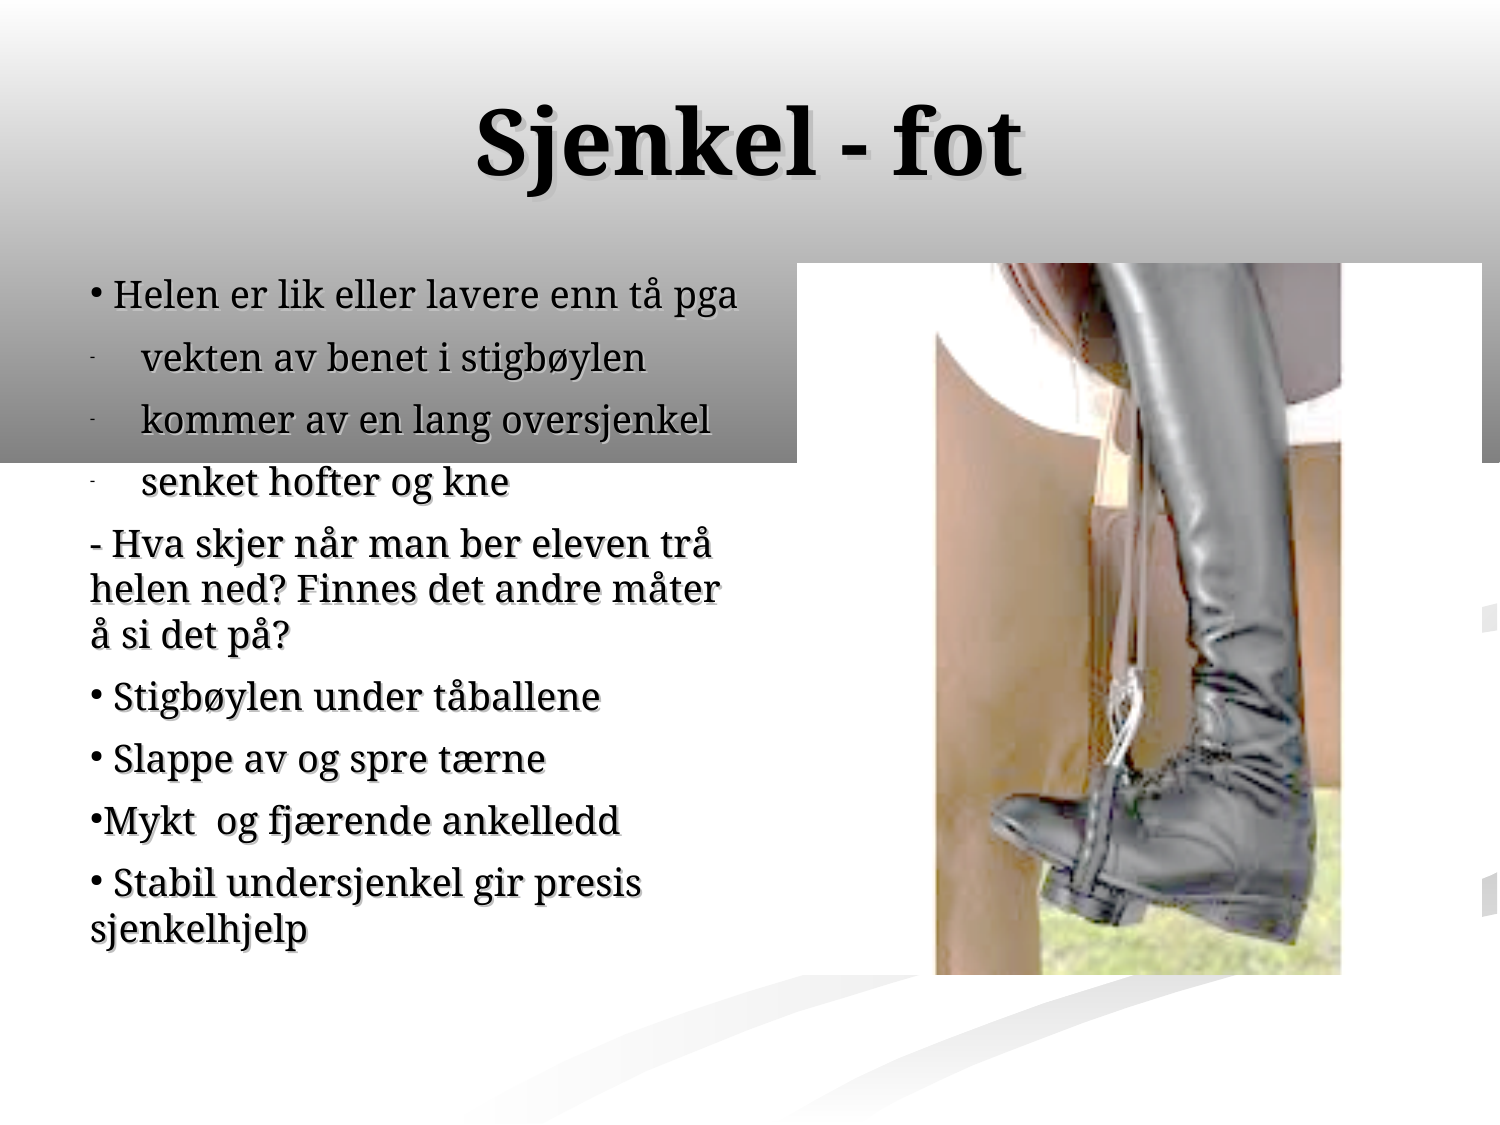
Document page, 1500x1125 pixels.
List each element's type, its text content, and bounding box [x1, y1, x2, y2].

picture [797, 263, 1482, 975]
list Helen er lik eller lavere enn tå pga vekten av benet i stigbøylen kommer av en lang oversjenkel senket hofter og kne - Hva skjer når man ber eleven trå helen ned? Finnes det andre måter å si det på? Stigbøylen under tåballene Slappe av og spre tærne Mykt og fjærende ankelledd Stabil undersjenkel gir presis sjenkelhjelp [75, 263, 767, 1006]
title Sjenkel - fot [75, 21, 1426, 257]
